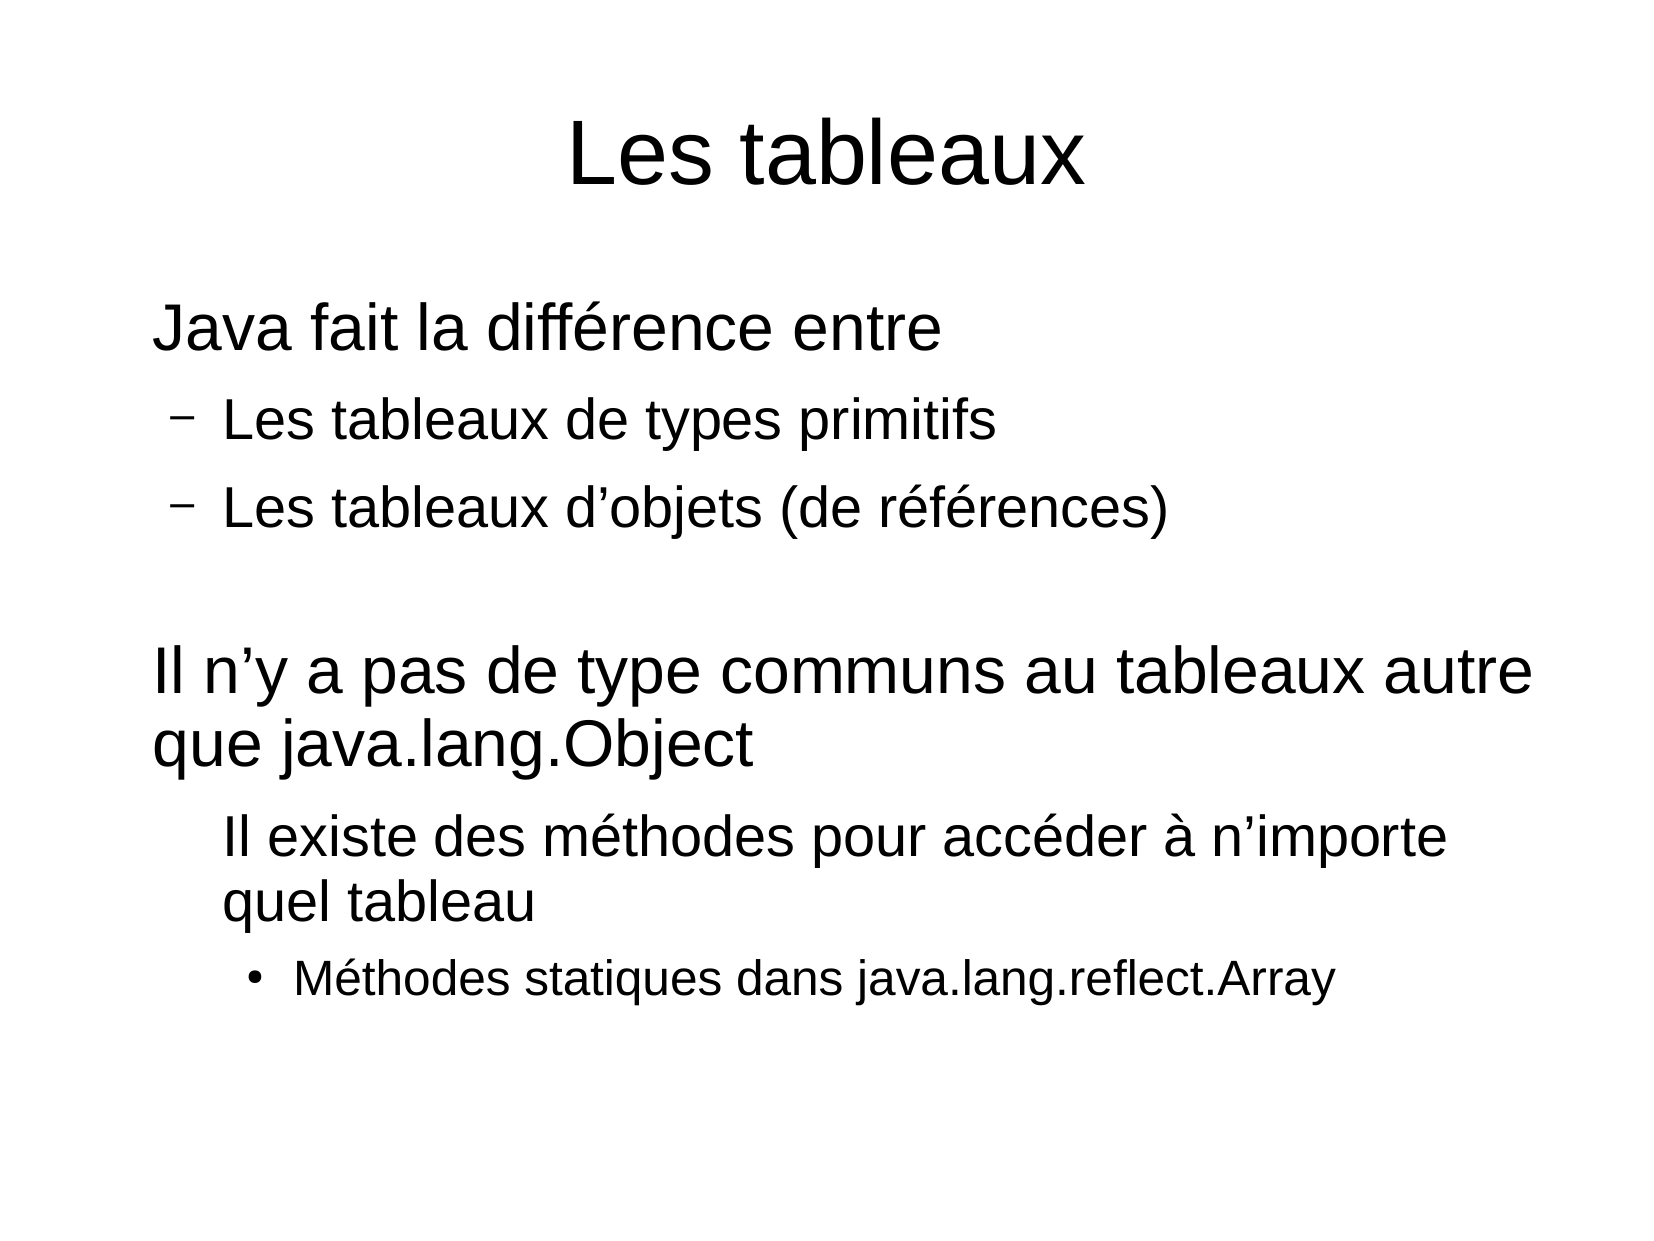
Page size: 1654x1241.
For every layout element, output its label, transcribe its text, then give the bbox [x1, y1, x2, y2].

title Les tableaux [82, 49, 1571, 257]
list Java fait la différence entre Les tableaux de types primitifs Les tableaux d’objets (de références) Il n’y a pas de type communs au tableaux autre que java.lang.Object Il existe des méthodes pour accéder à n’importe quel tableau Méthodes statiques dans java.lang.reflect.Array [82, 290, 1571, 1010]
